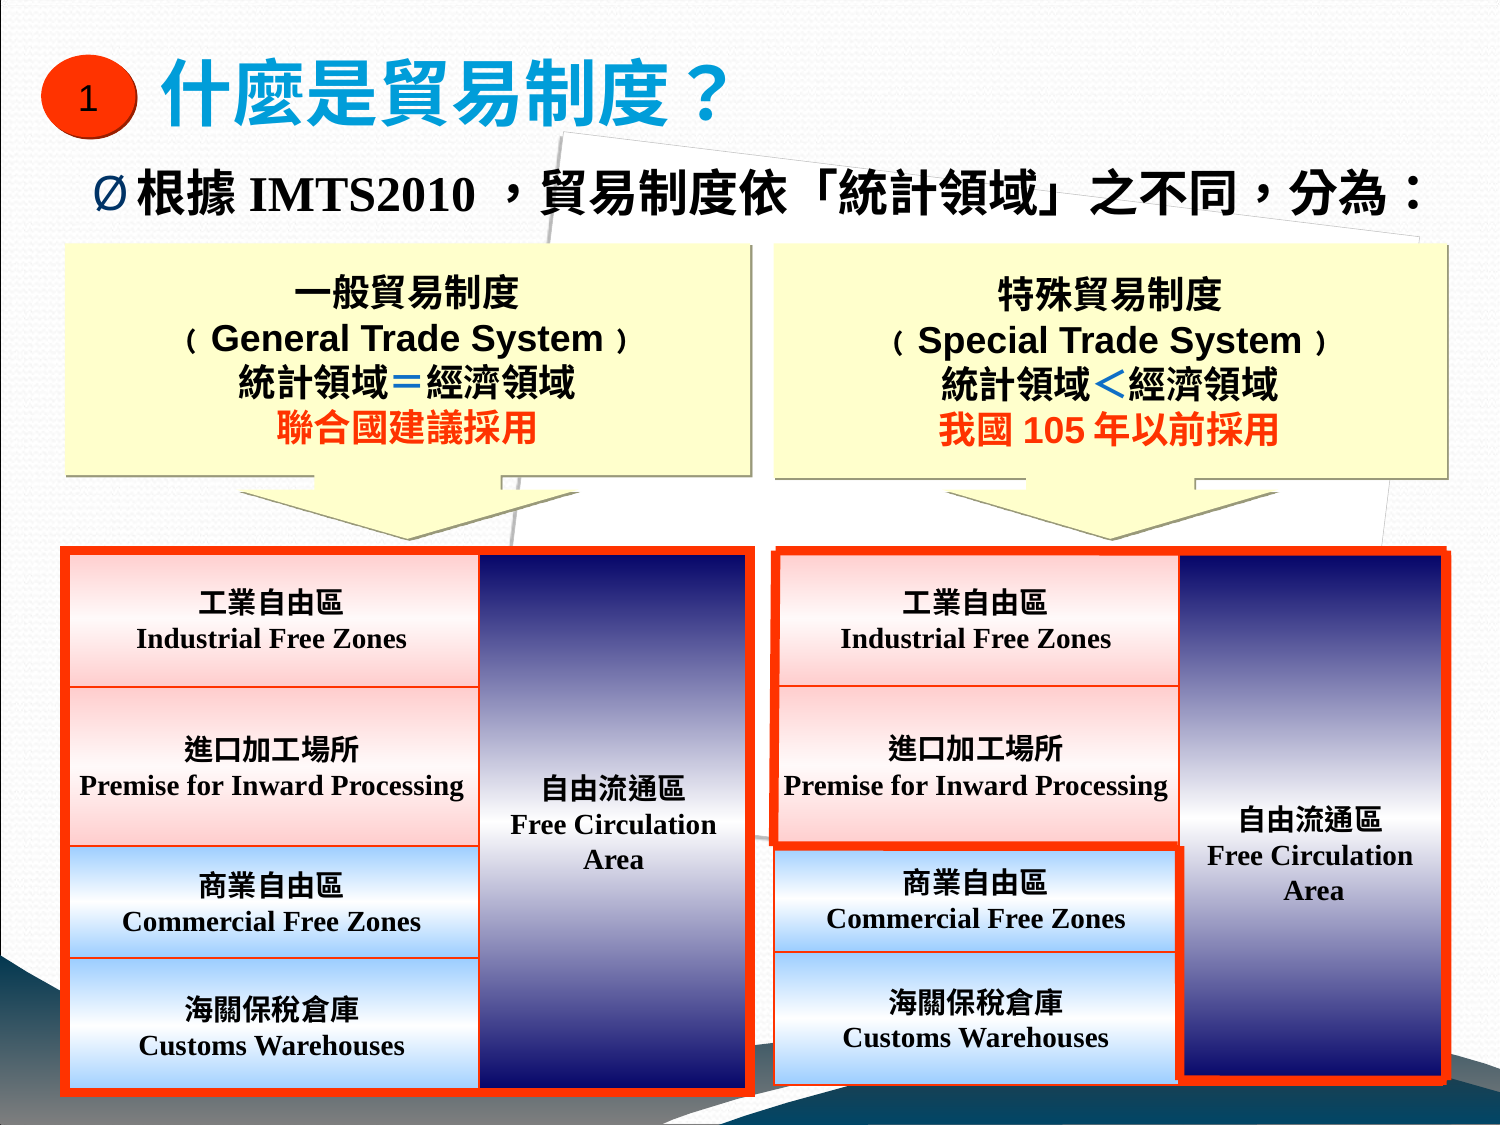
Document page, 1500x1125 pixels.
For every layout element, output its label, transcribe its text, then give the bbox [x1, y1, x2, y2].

list 根據IMTS2010，貿易制度依「統計領域」之不同，分為： [76, 160, 1459, 244]
text_box 商業自由區 Commercial Free Zones [70, 846, 479, 958]
text_box 一般貿易制度 ﹙General Trade System﹚ 統計領域＝經濟領域 聯合國建議採用 [64, 243, 751, 539]
text_box 工業自由區 Industrial Free Zones [70, 555, 479, 687]
text_box 工業自由區 Industrial Free Zones [780, 556, 1179, 686]
title 什麼是貿易制度？ [159, 31, 1415, 136]
text_box 進口加工場所 Premise for Inward Processing [779, 686, 1179, 846]
text_box 海關保稅倉庫 Customs Warehouses [70, 958, 479, 1088]
text_box 特殊貿易制度 ﹙Special Trade System﹚ 統計領域＜經濟領域 我國105年以前採用 [773, 243, 1447, 539]
text_box 自由流通區 Free Circulation Area [479, 555, 745, 1088]
text_box 1 [41, 54, 136, 138]
text_box 進口加工場所 Premise for Inward Processing [70, 687, 479, 846]
text_box 自由流通區 Free Circulation Area [1179, 556, 1441, 1075]
text_box 海關保稅倉庫 Customs Warehouses [774, 952, 1179, 1085]
text_box 商業自由區 Commercial Free Zones [774, 851, 1174, 952]
